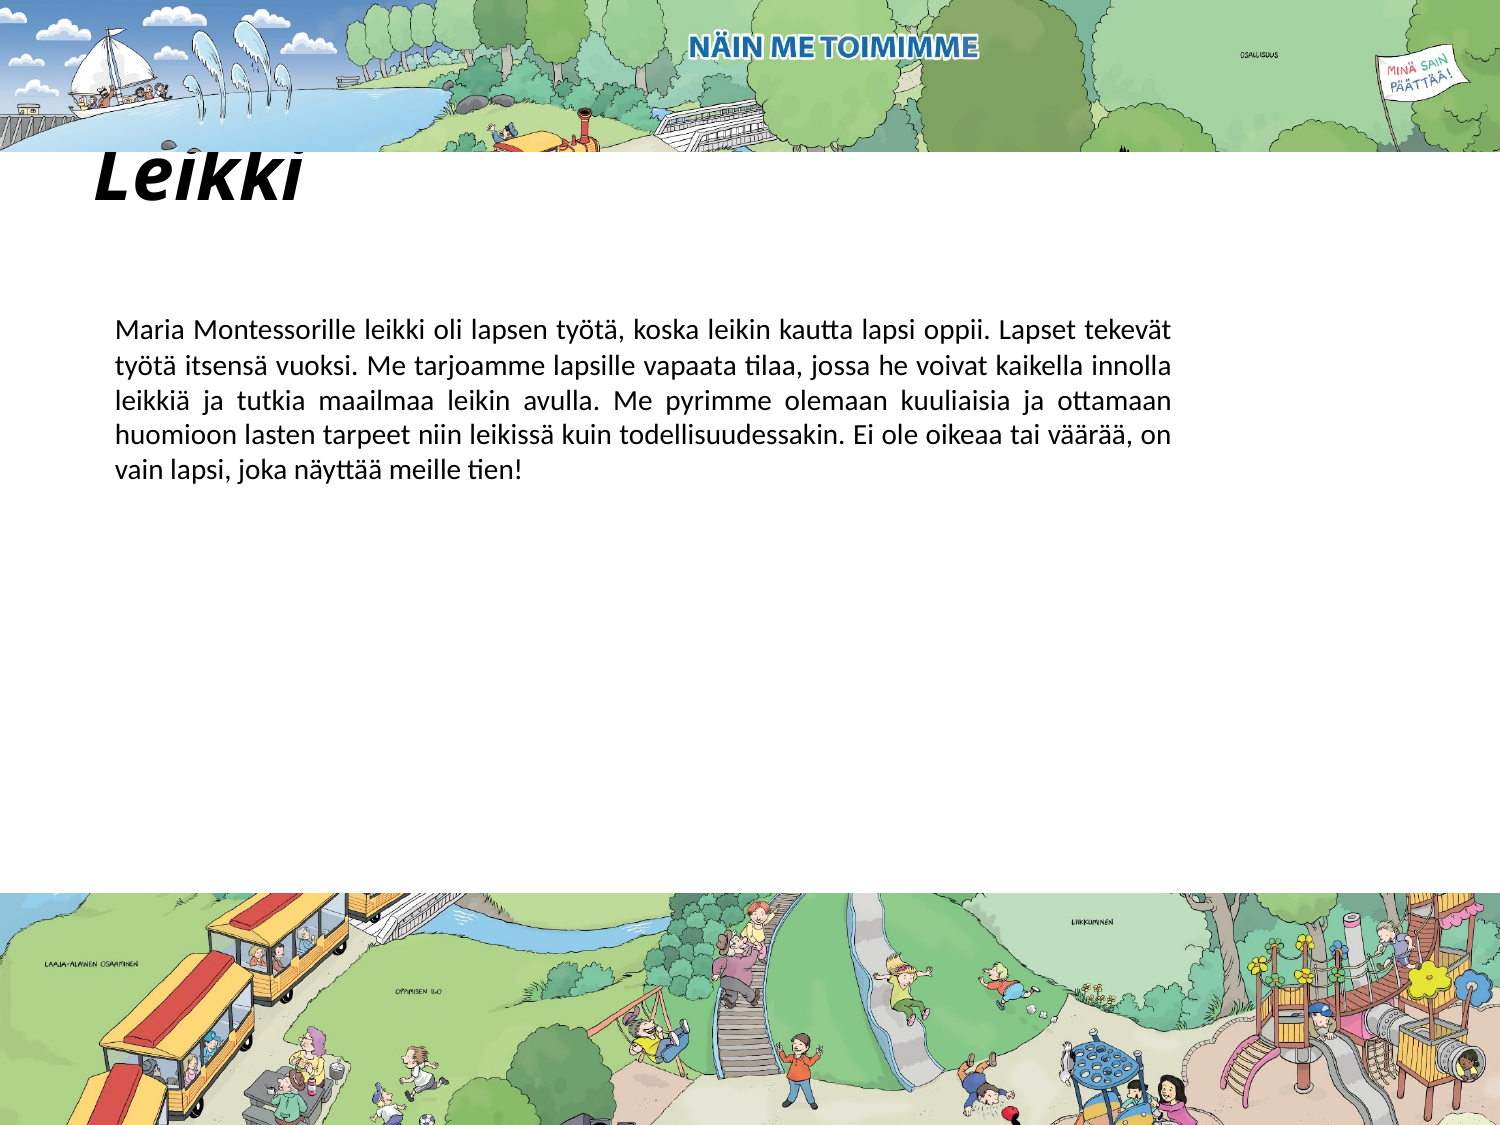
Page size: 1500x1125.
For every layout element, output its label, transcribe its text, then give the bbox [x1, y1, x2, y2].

text_box Leikki [79, 152, 1430, 303]
picture [0, 0, 1500, 152]
picture [0, 893, 1500, 1125]
text_box Maria Montessorille leikki oli lapsen työtä, koska leikin kautta lapsi oppii. Lapset tekevät työtä itsensä vuoksi. Me tarjoamme lapsille vapaata tilaa, jossa he voivat kaikella innolla leikkiä ja tutkia maailmaa leikin avulla. Me pyrimme olemaan kuuliaisia ja ottamaan huomioon lasten tarpeet niin leikissä kuin todellisuudessakin. Ei ole oikeaa tai väärää, on vain lapsi, joka näyttää meille tien! [100, 303, 1187, 934]
